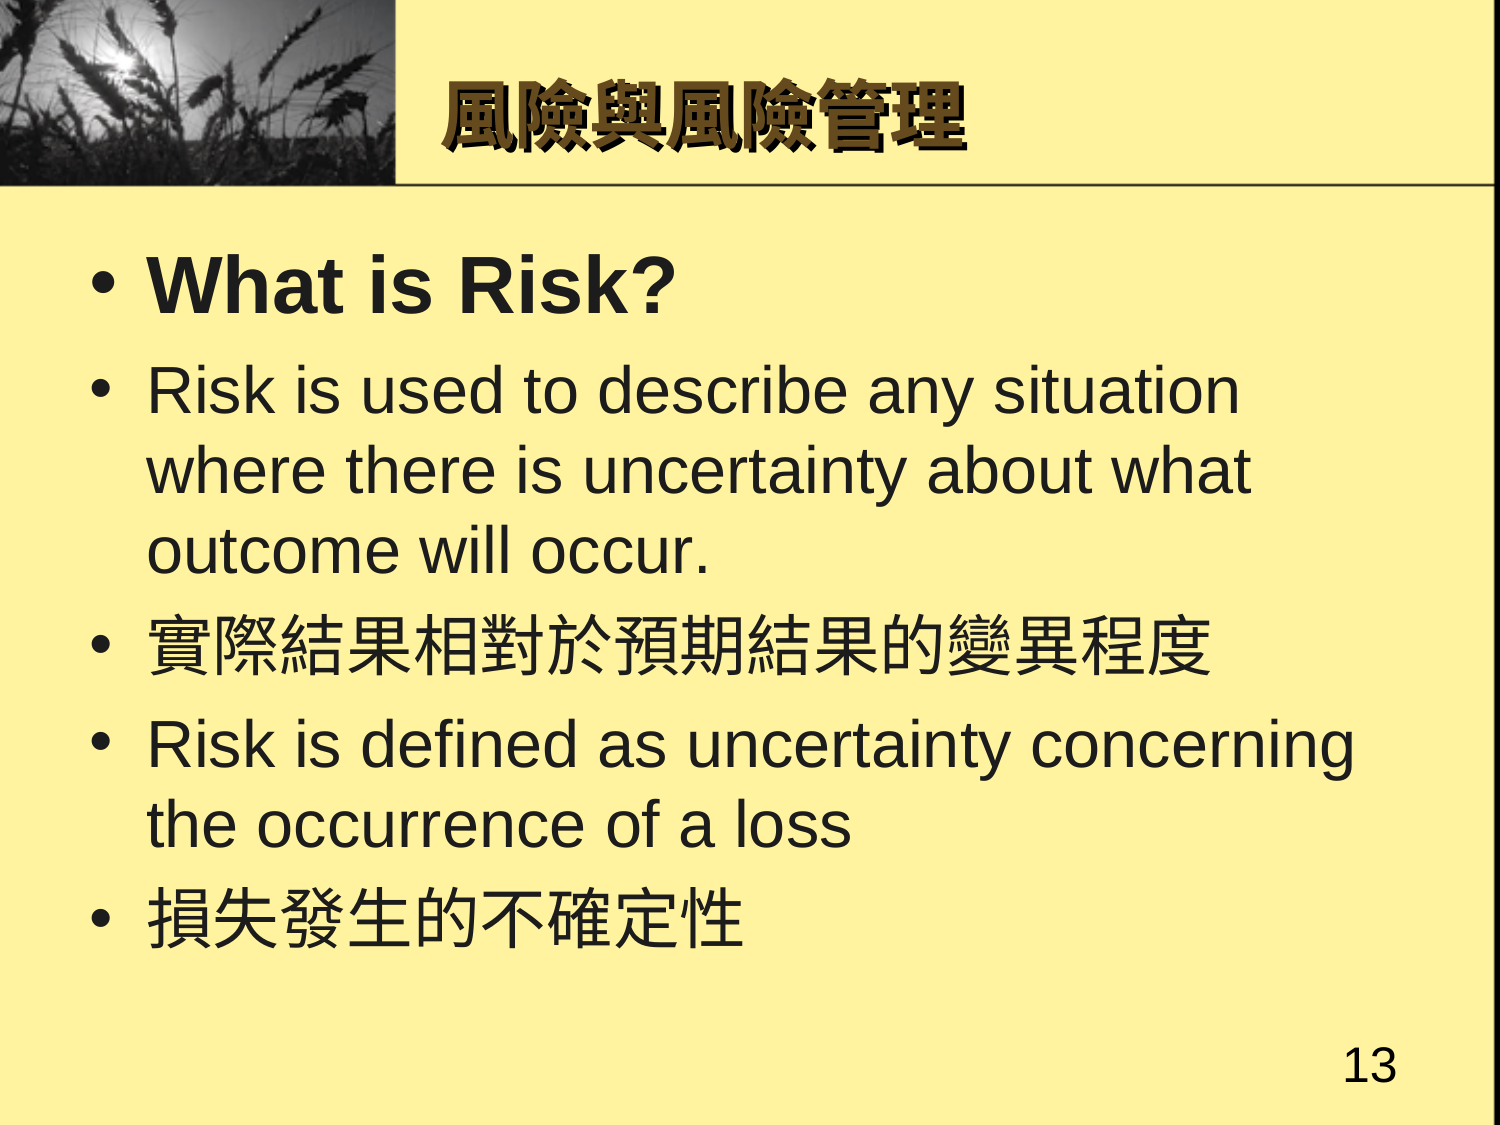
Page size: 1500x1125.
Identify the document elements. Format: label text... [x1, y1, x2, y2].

picture [0, 0, 1500, 1125]
title 風險與風險管理 [424, 14, 1413, 211]
list What is Risk? Risk is used to describe any situation where there is uncertainty about what outcome will occur. 實際結果相對於預期結果的變異程度 Risk is defined as uncertainty concerning the occurrence of a loss 損失發生的不確定性 [75, 224, 1413, 976]
